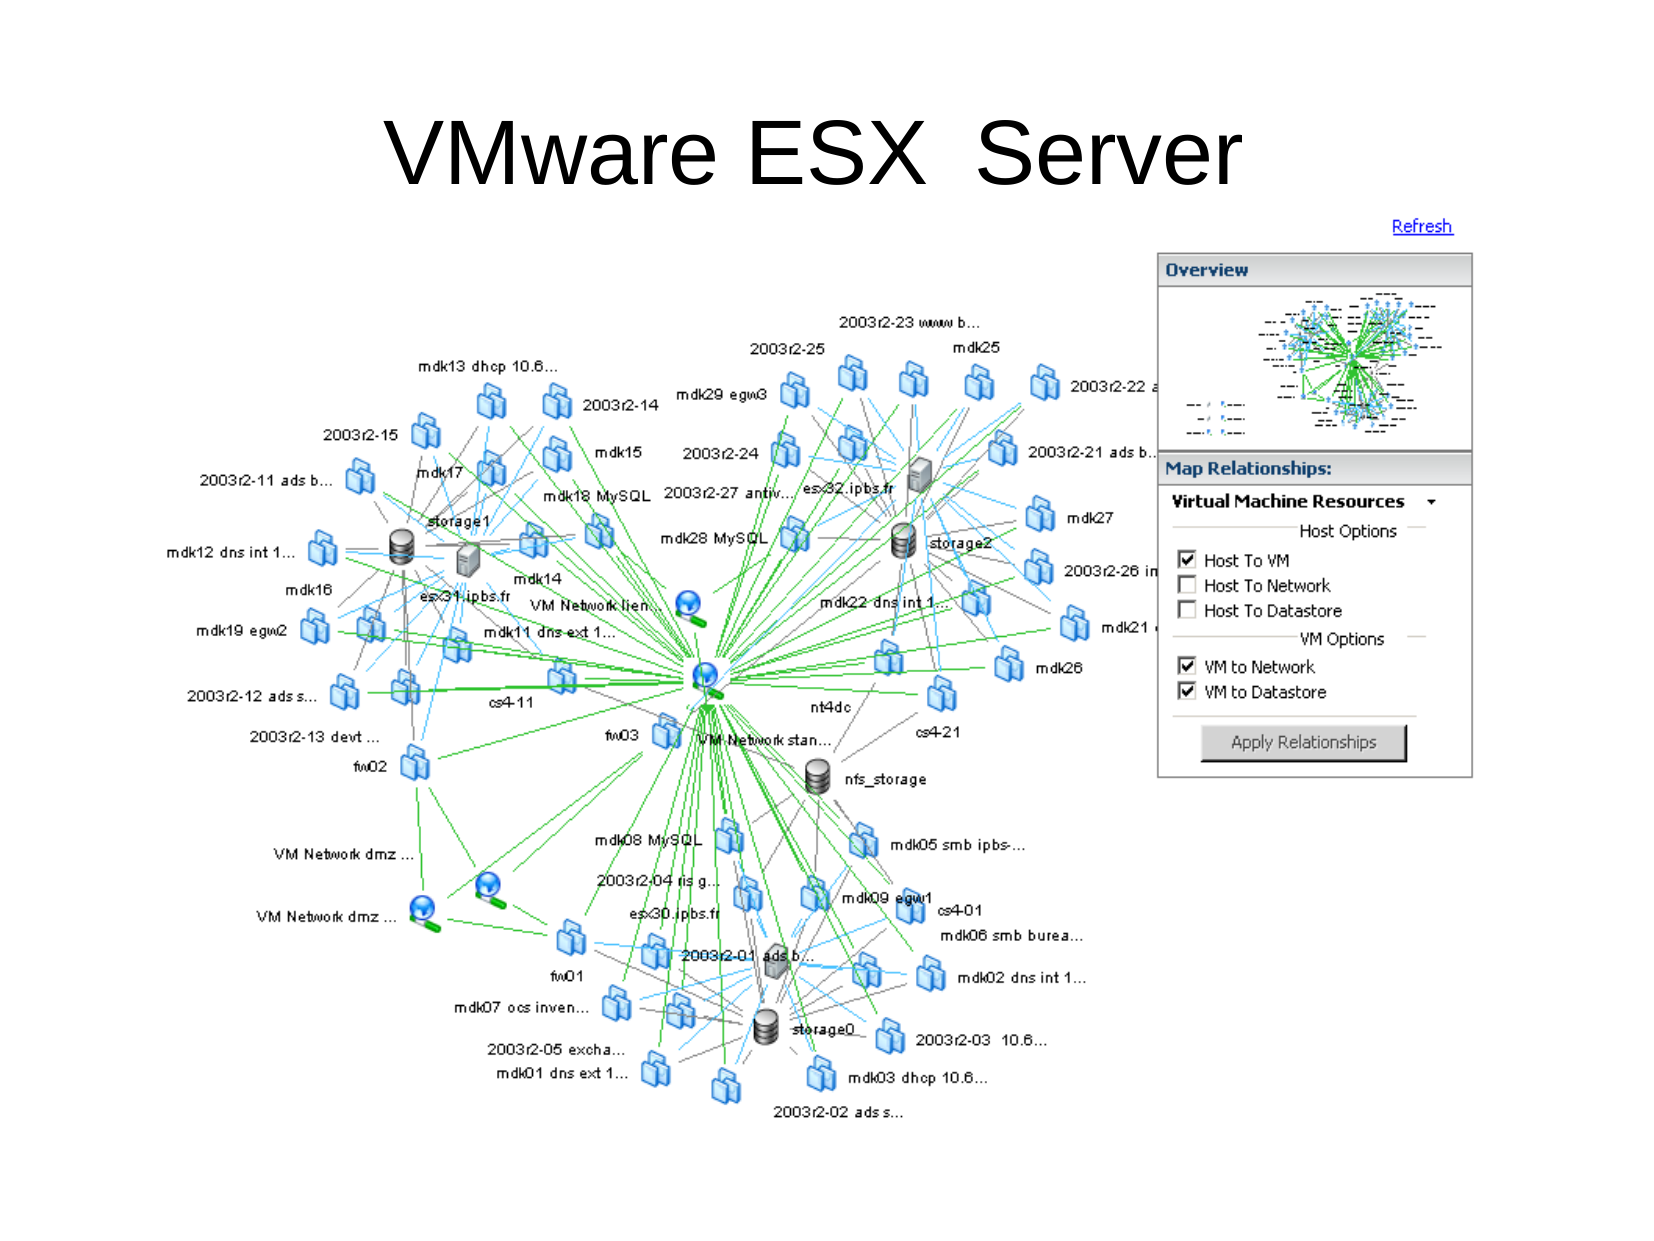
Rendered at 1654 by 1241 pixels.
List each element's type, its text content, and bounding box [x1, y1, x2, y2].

title VMware ESX Server [82, 49, 1571, 257]
picture [88, 206, 1481, 1238]
